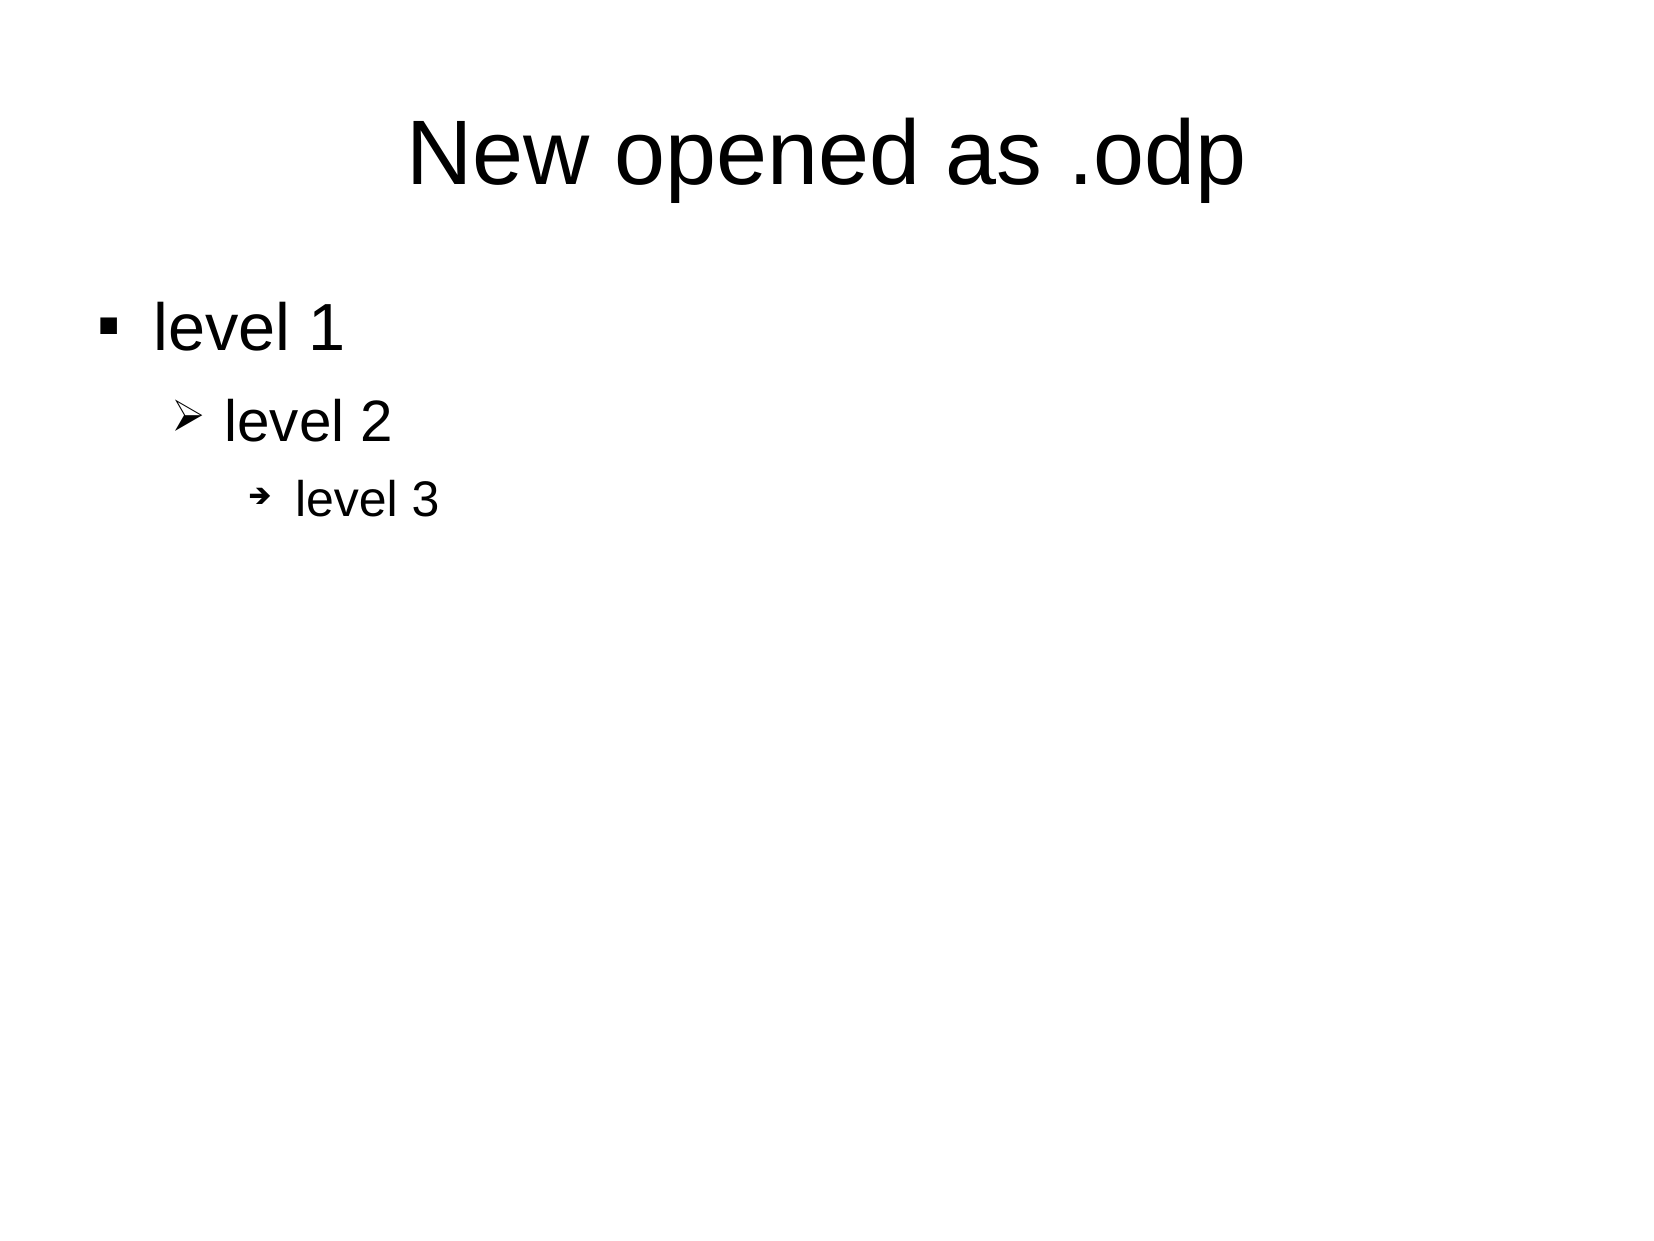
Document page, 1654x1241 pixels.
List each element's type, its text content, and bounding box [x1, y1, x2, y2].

list level 1 level 2 level 3 [82, 290, 1571, 1010]
title New opened as .odp [82, 49, 1571, 257]
